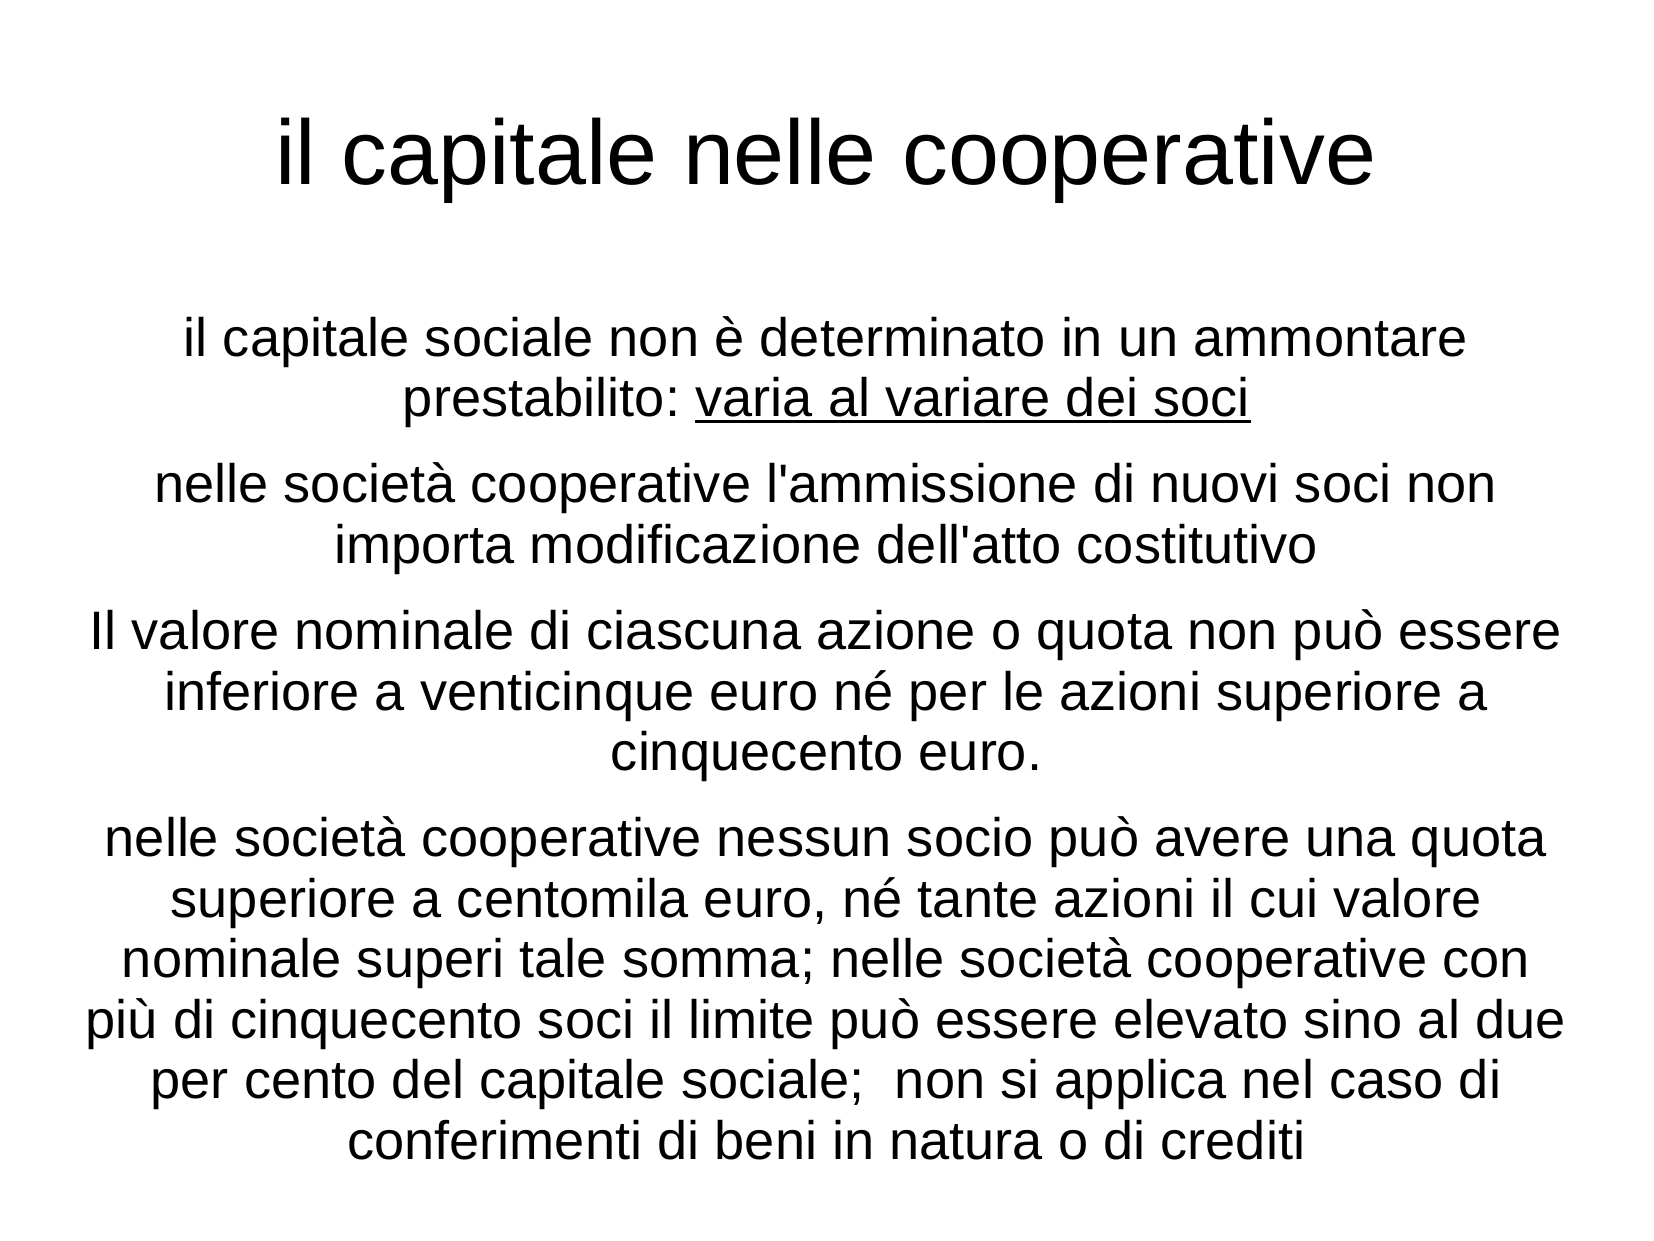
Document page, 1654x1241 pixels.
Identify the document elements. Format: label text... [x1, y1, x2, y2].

subtitle il capitale sociale non è determinato in un ammontare prestabilito: varia al variare dei soci nelle società cooperative l'ammissione di nuovi soci non importa modificazione dell'atto costitutivo Il valore nominale di ciascuna azione o quota non può essere inferiore a venticinque euro né per le azioni superiore a cinquecento euro. nelle società cooperative nessun socio può avere una quota superiore a centomila euro, né tante azioni il cui valore nominale superi tale somma; nelle società cooperative con più di cinquecento soci il limite può essere elevato sino al due per cento del capitale sociale; non si applica nel caso di conferimenti di beni in natura o di crediti [82, 267, 1571, 1211]
title il capitale nelle cooperative [82, 56, 1571, 250]
